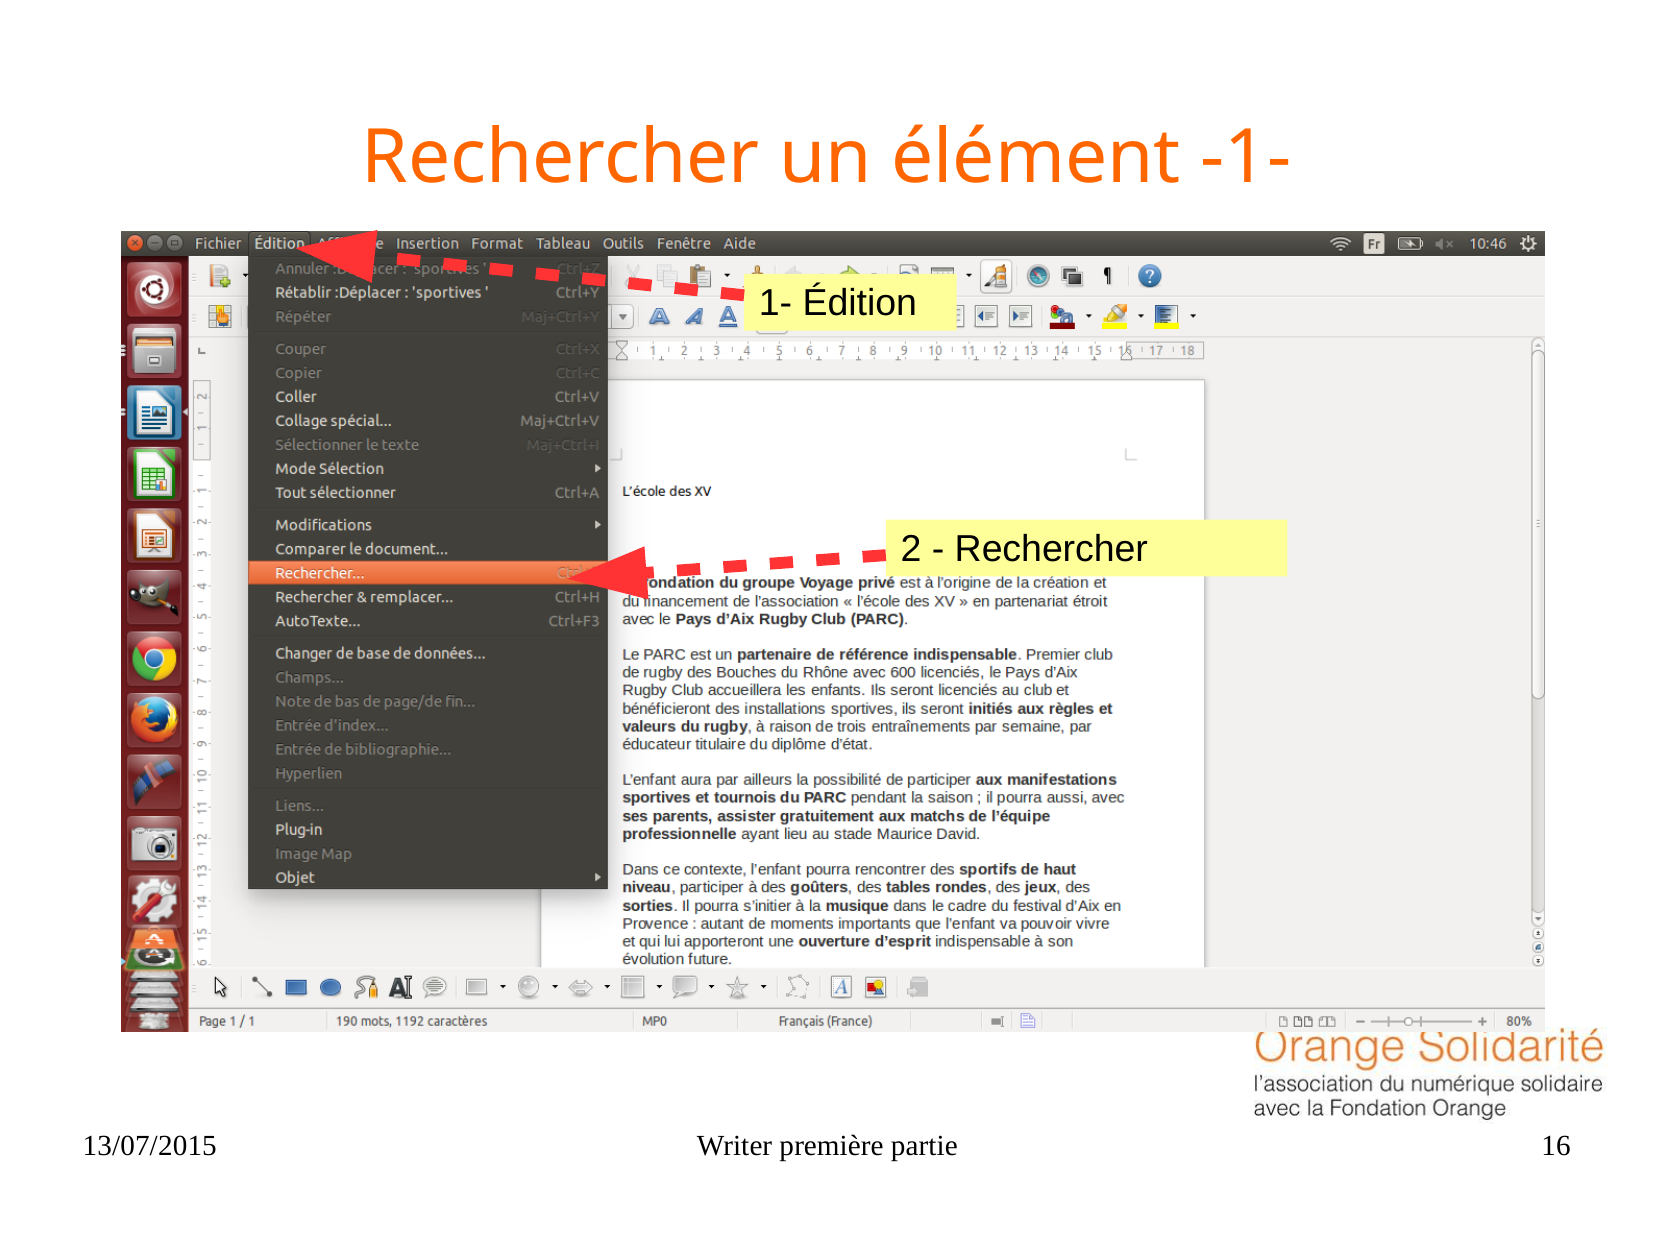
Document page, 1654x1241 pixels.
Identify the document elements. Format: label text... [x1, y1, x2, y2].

title Rechercher un élément -1- [82, 49, 1571, 257]
text_box 1- Édition [744, 273, 957, 331]
picture [121, 231, 1607, 1126]
text_box 2 - Rechercher [885, 519, 1288, 577]
